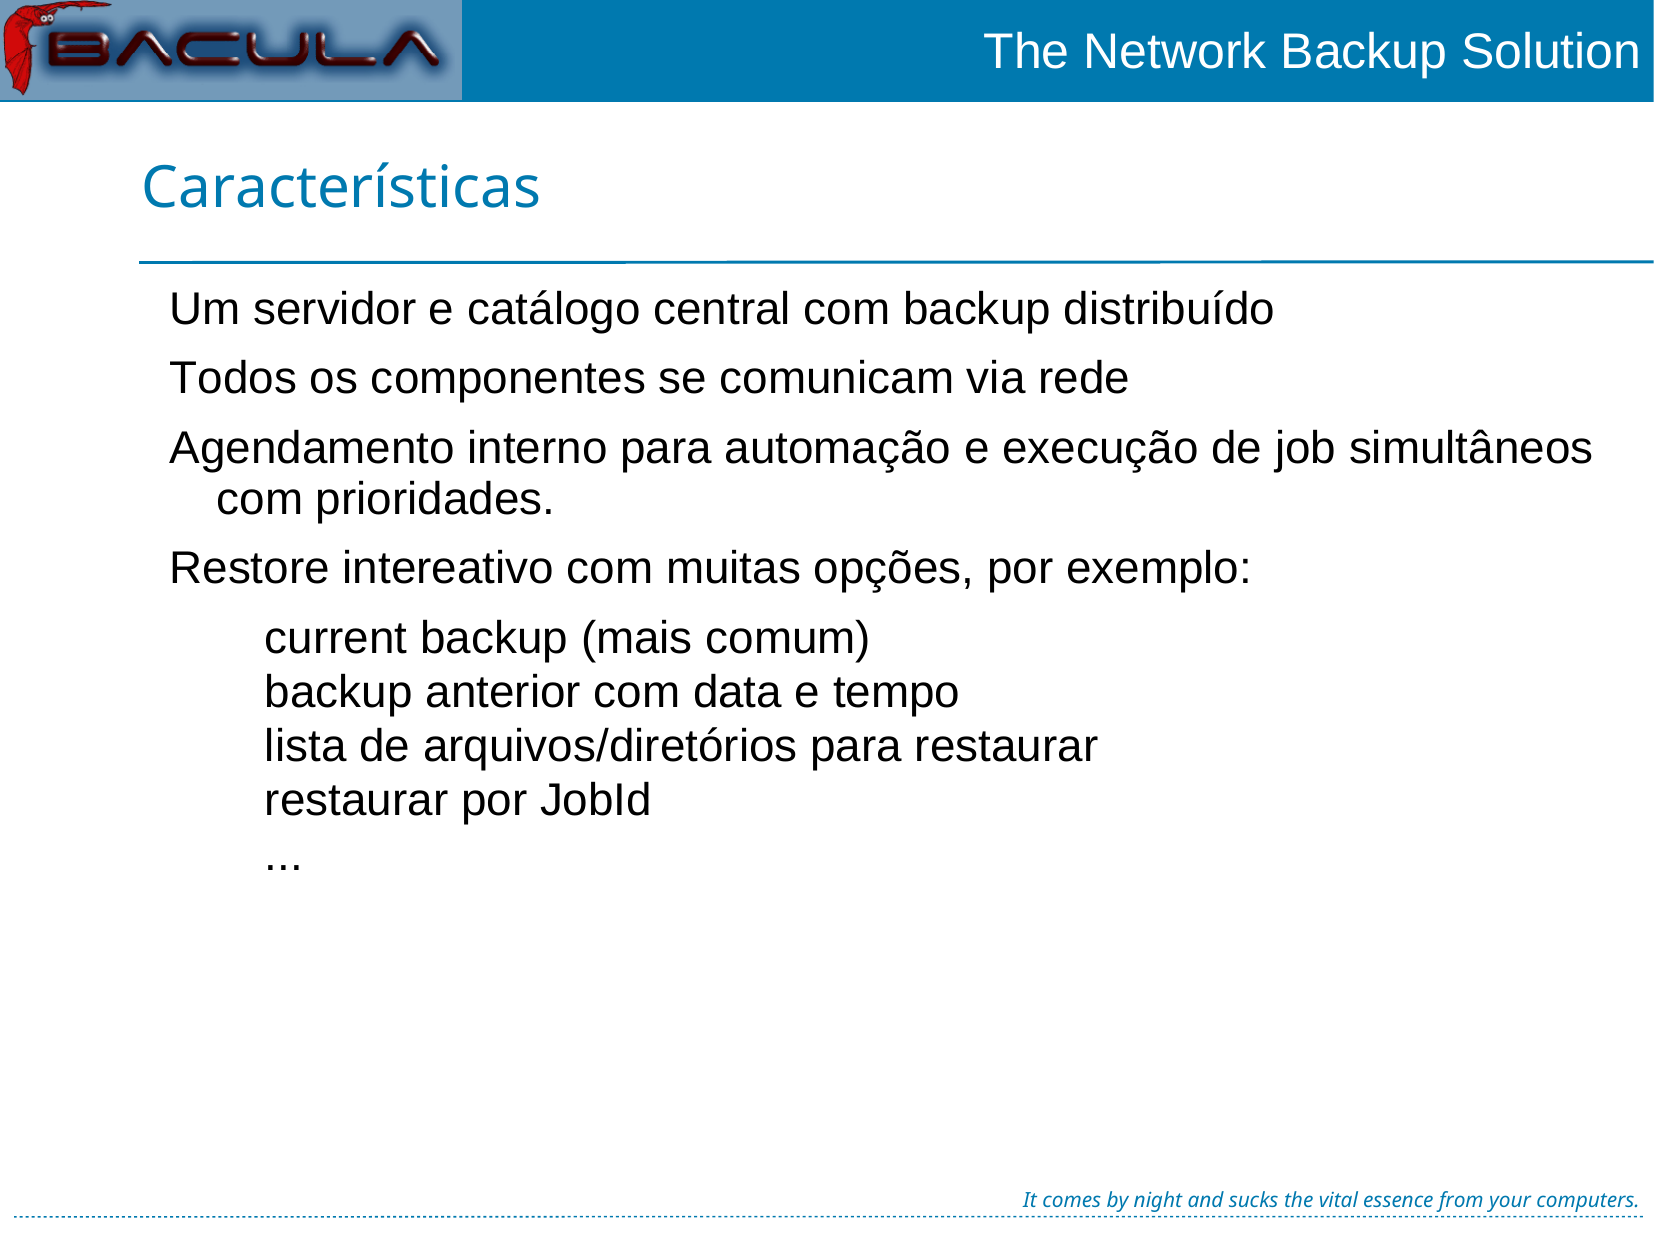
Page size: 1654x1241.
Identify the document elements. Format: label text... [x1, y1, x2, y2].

title Características [141, 112, 1501, 226]
list Um servidor e catálogo central com backup distribuído Todos os componentes se comunicam via rede Agendamento interno para automação e execução de job simultâneos com prioridades. Restore intereativo com muitas opções, por exemplo: current backup (mais comum) backup anterior com data e tempo lista de arquivos/diretórios para restaurar restaurar por JobId ... [75, 283, 1613, 1154]
picture [0, 0, 461, 99]
